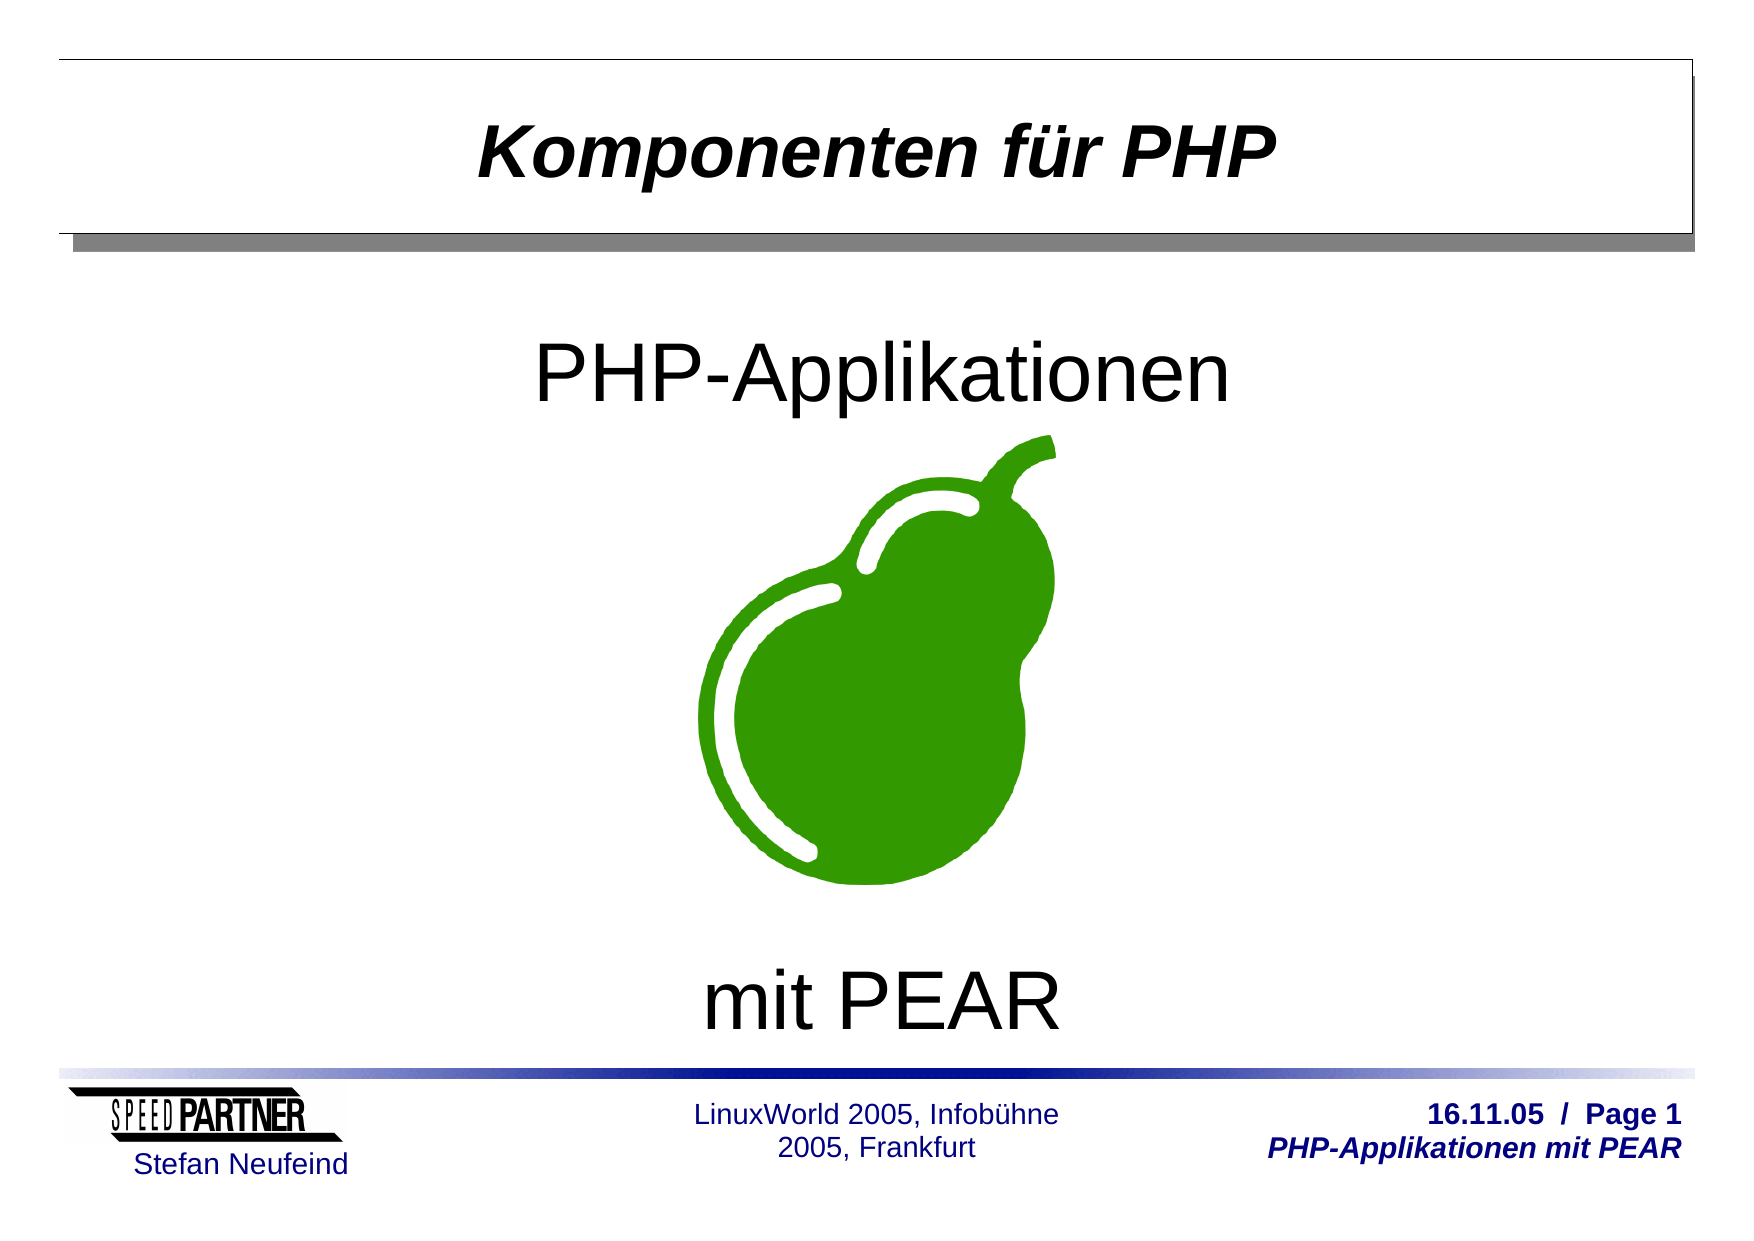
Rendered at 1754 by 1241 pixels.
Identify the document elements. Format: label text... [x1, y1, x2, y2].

picture [59, 1068, 1695, 1079]
picture [64, 1082, 348, 1146]
picture [698, 435, 1056, 885]
title Komponenten für PHP [59, 59, 1695, 244]
subtitle PHP-Applikationen mit PEAR [71, 272, 1695, 1055]
